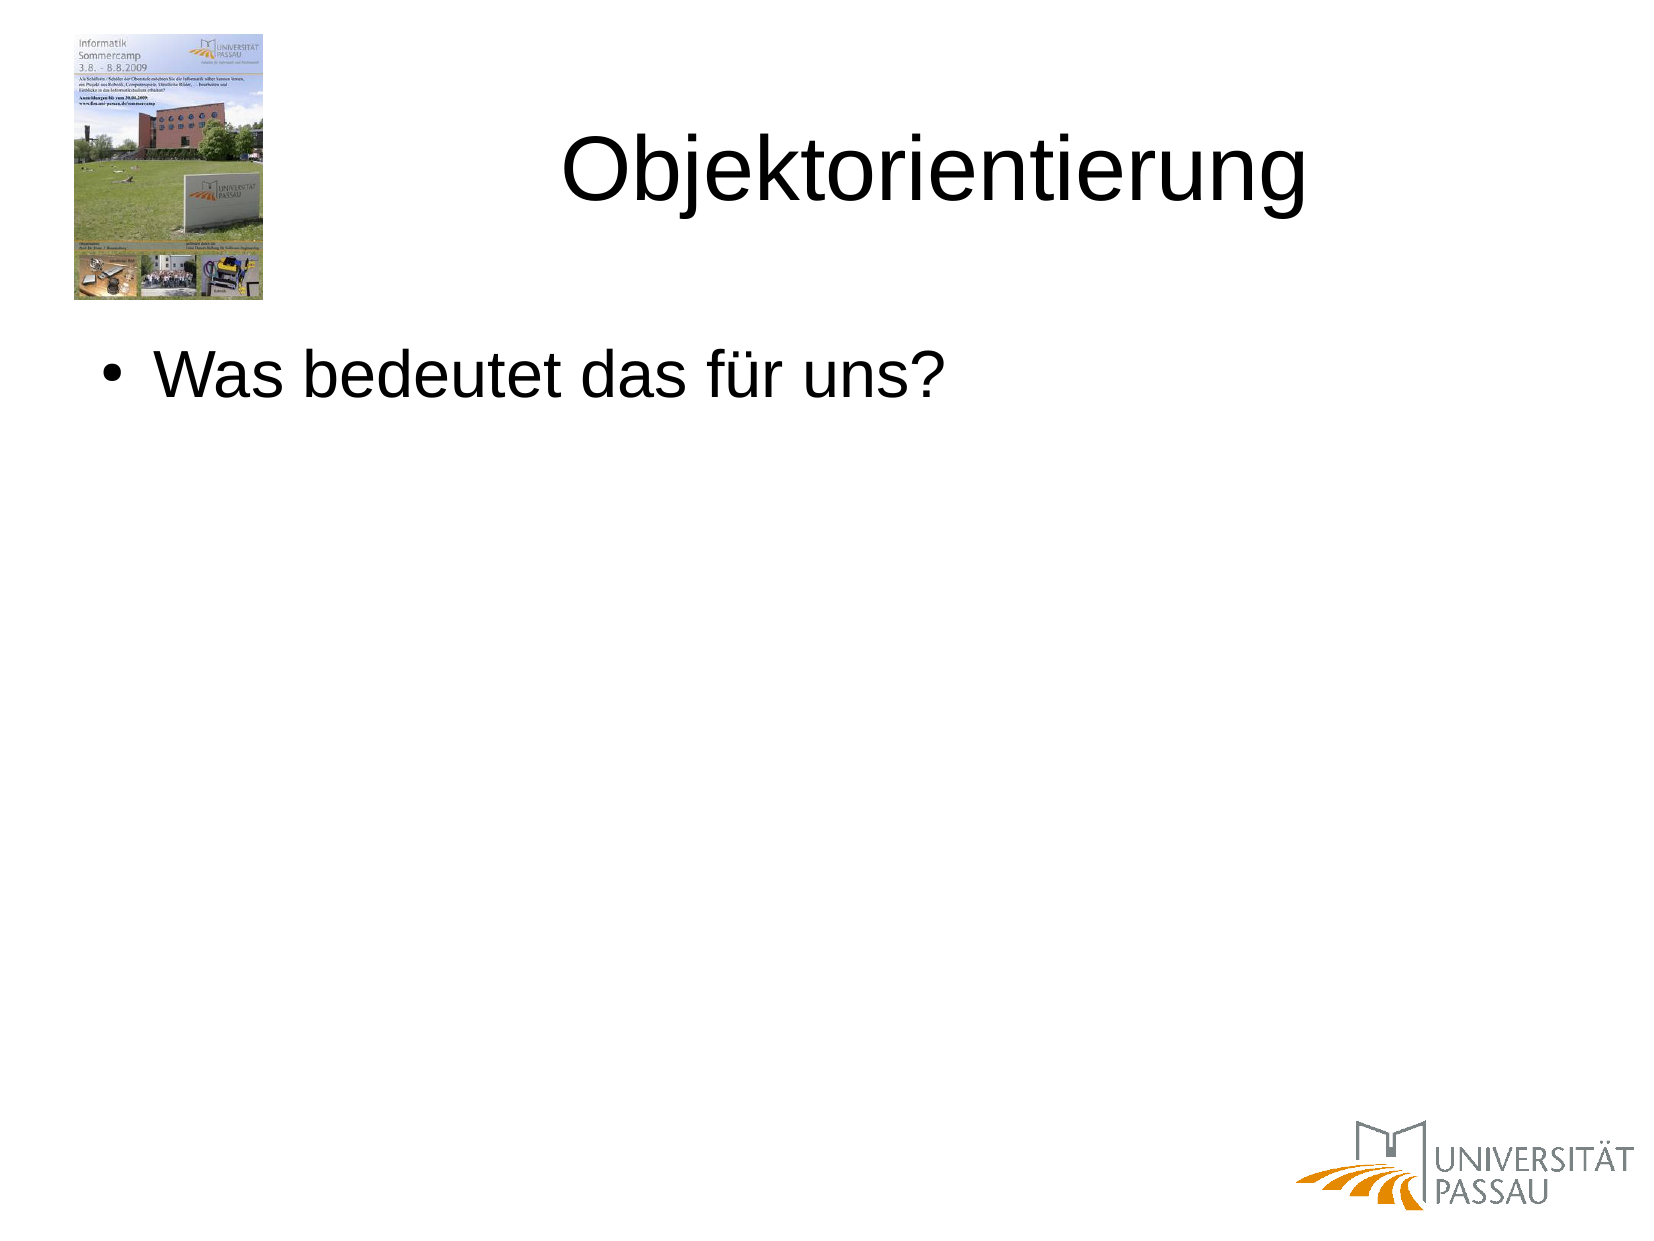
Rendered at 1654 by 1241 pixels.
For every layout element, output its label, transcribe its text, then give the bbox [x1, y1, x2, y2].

picture [74, 34, 263, 300]
list Was bedeutet das für uns? [82, 337, 1571, 1157]
title Objektorientierung [300, 37, 1571, 301]
picture [1295, 1120, 1634, 1211]
